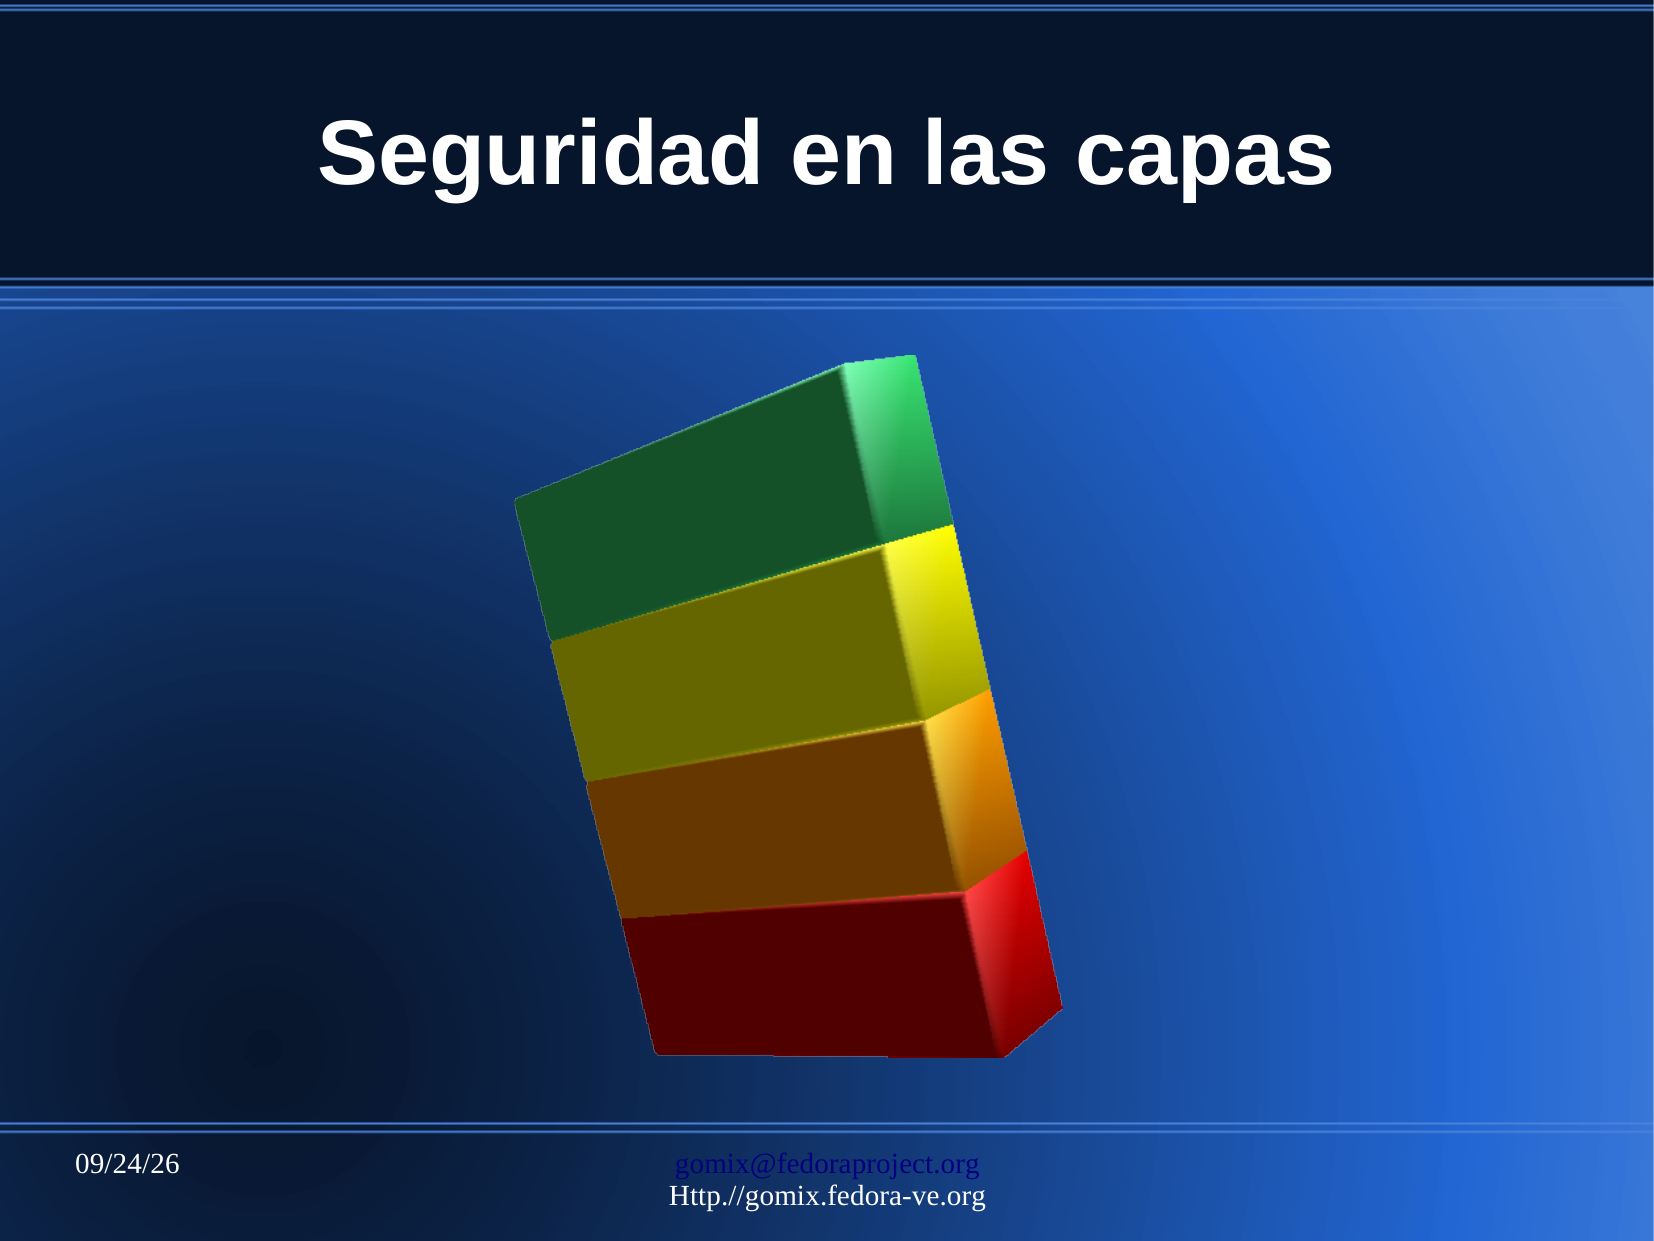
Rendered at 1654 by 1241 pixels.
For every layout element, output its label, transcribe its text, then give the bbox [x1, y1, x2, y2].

title Seguridad en las capas [82, 49, 1571, 257]
picture [0, 0, 1654, 1241]
